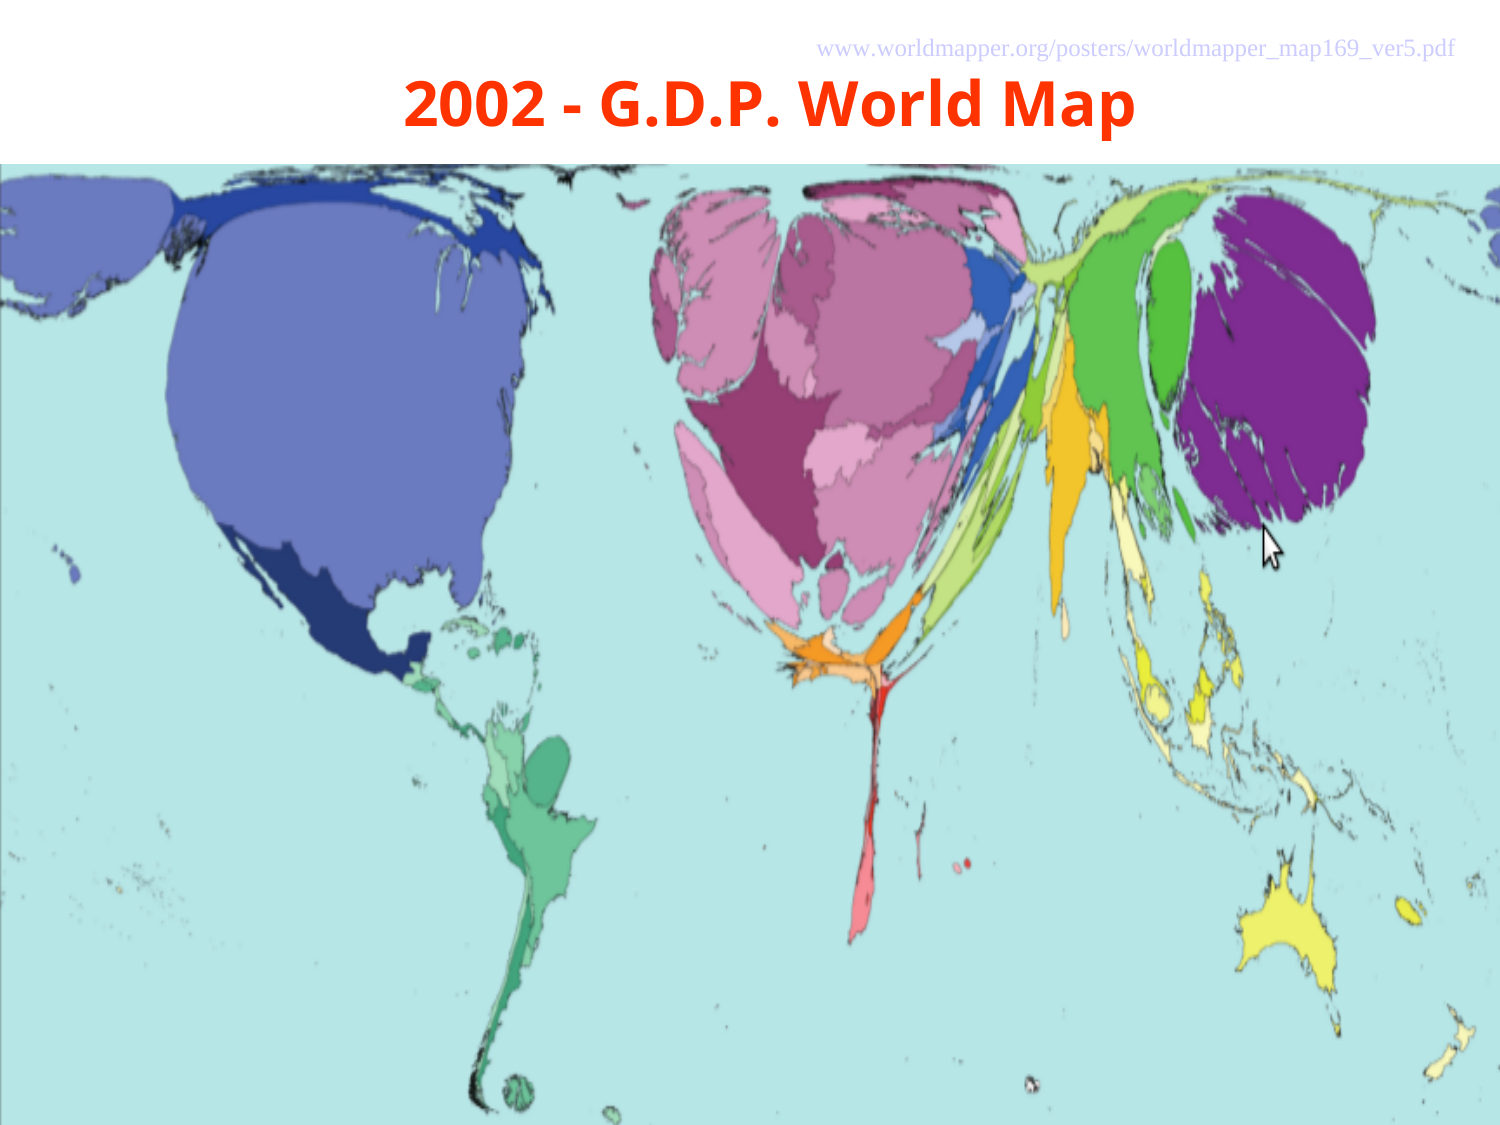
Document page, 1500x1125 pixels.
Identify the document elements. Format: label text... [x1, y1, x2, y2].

picture [0, 164, 1500, 1125]
text_box www.worldmapper.org/posters/worldmapper_map169_ver5.pdf [753, 26, 1471, 79]
text_box 2002 - G.D.P. World Map [292, 56, 1249, 164]
